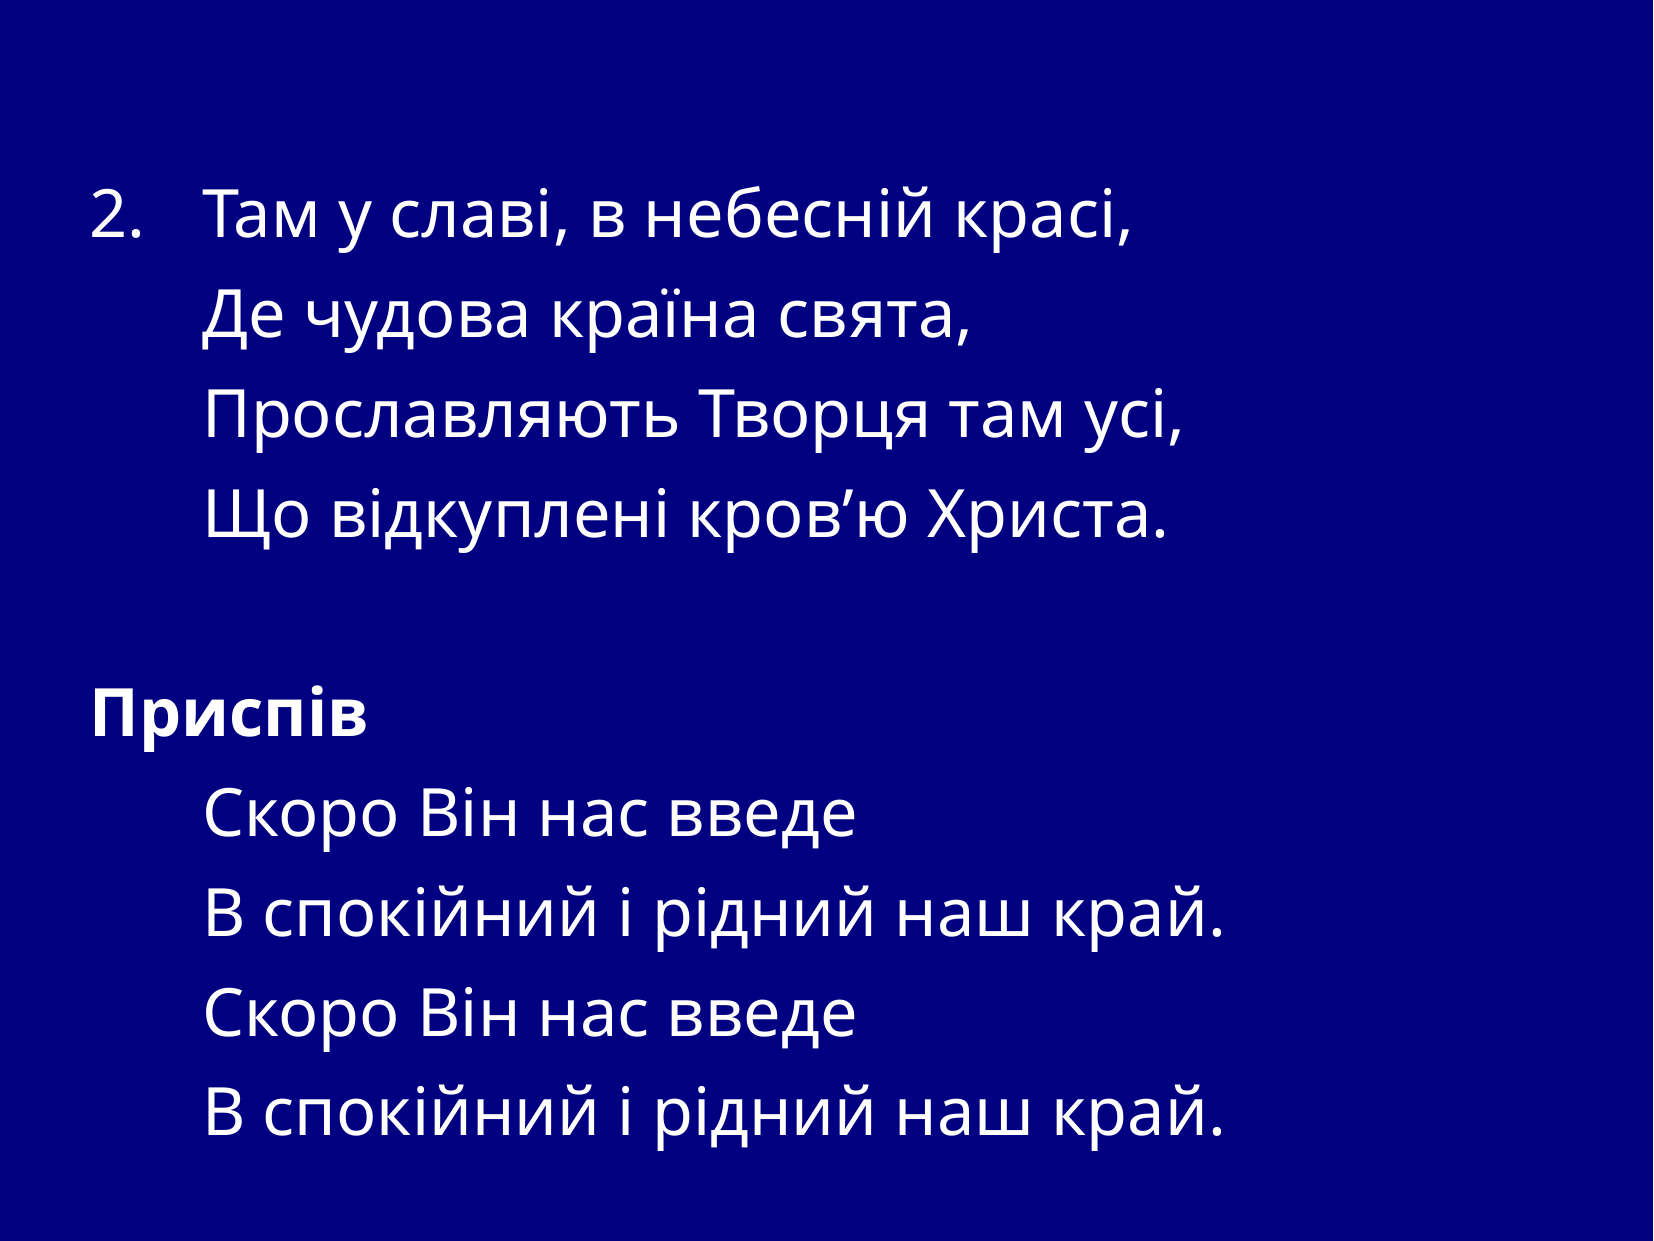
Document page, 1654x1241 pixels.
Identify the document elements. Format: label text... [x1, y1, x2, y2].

text_box 2. Там у славі, в небесній красі, Де чудова країна свята, Прославляють Творця там усі, Що відкуплені кров’ю Христа. Приспів Скоро Він нас введе В спокійний і рідний наш край. Скоро Він нас введе В спокійний і рідний наш край. [75, 150, 1576, 1163]
